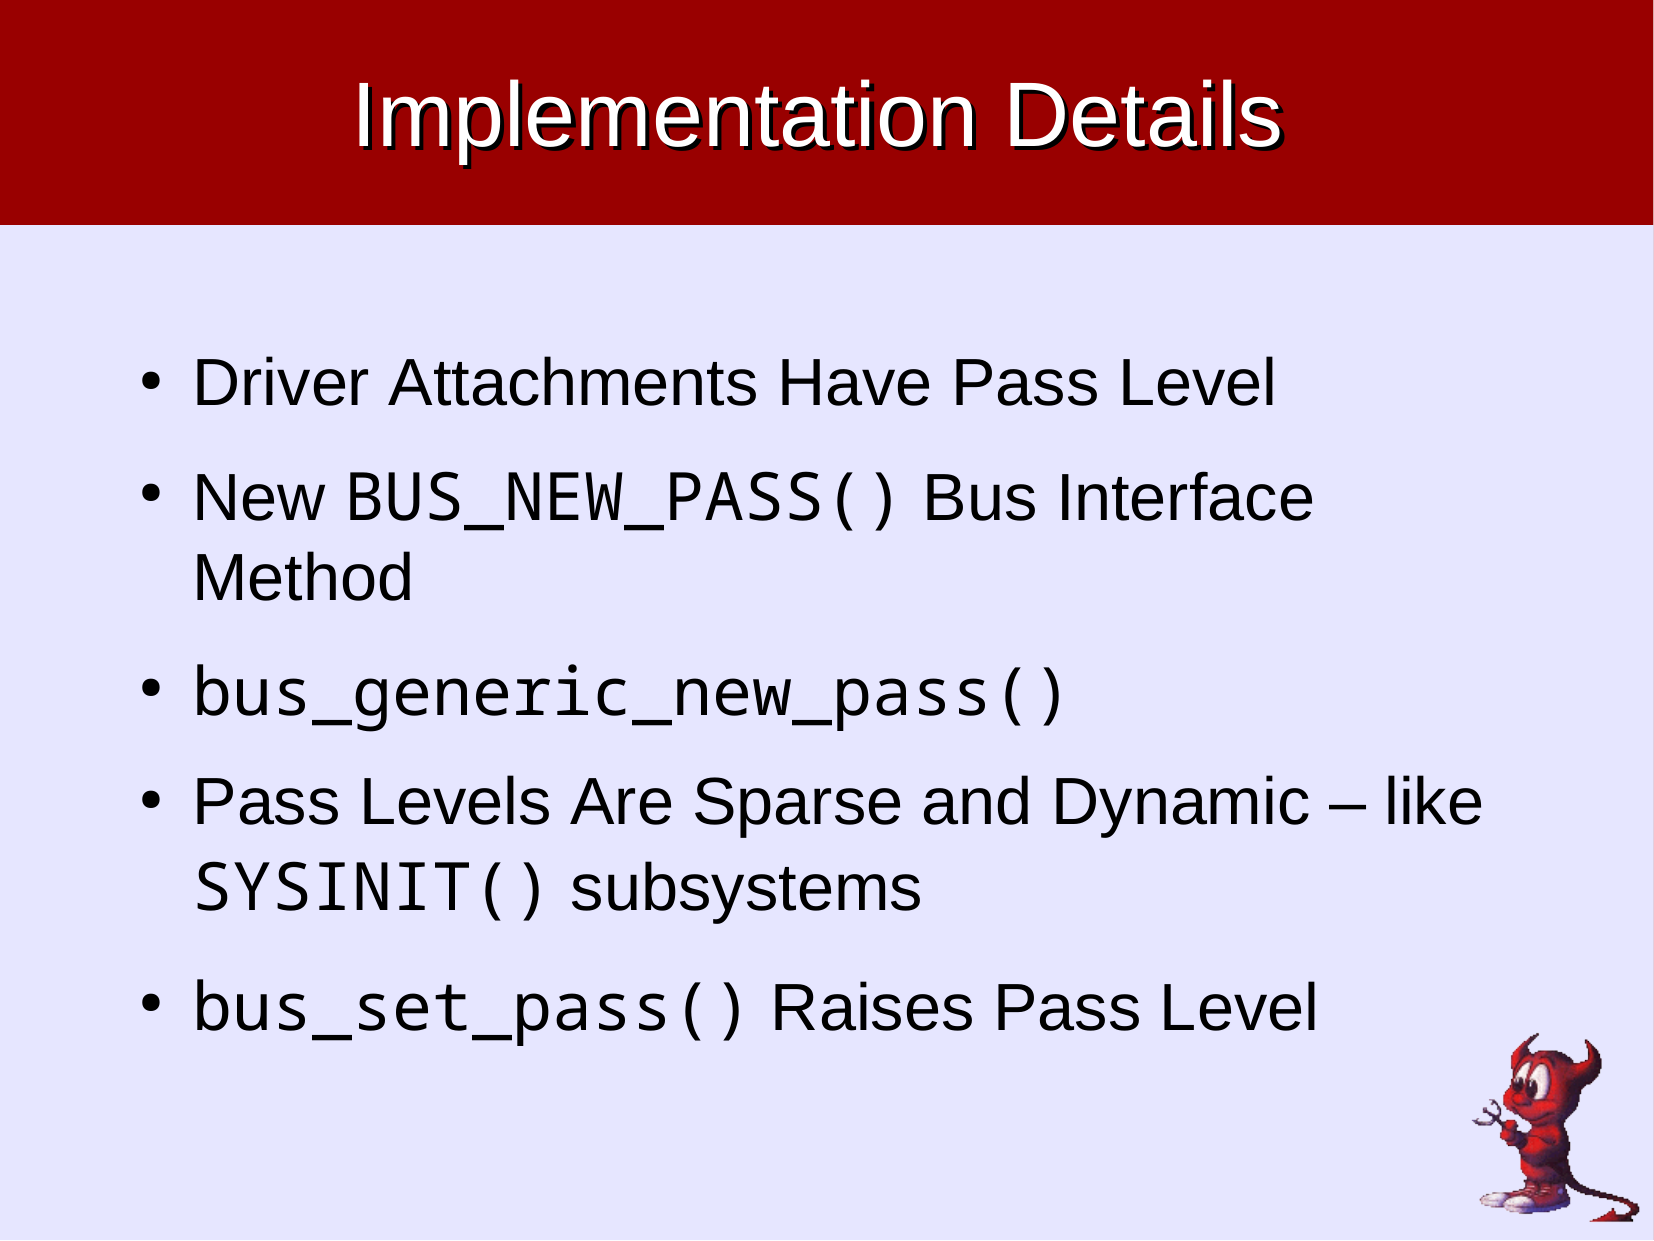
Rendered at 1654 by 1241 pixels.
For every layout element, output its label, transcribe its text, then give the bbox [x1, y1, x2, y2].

list Driver Attachments Have Pass Level New BUS_NEW_PASS() Bus Interface Method bus_generic_new_pass() Pass Levels Are Sparse and Dynamic – like SYSINIT() subsystems bus_set_pass() Raises Pass Level [121, 344, 1534, 1138]
picture [1464, 1030, 1643, 1227]
title Implementation Details [112, 11, 1525, 219]
